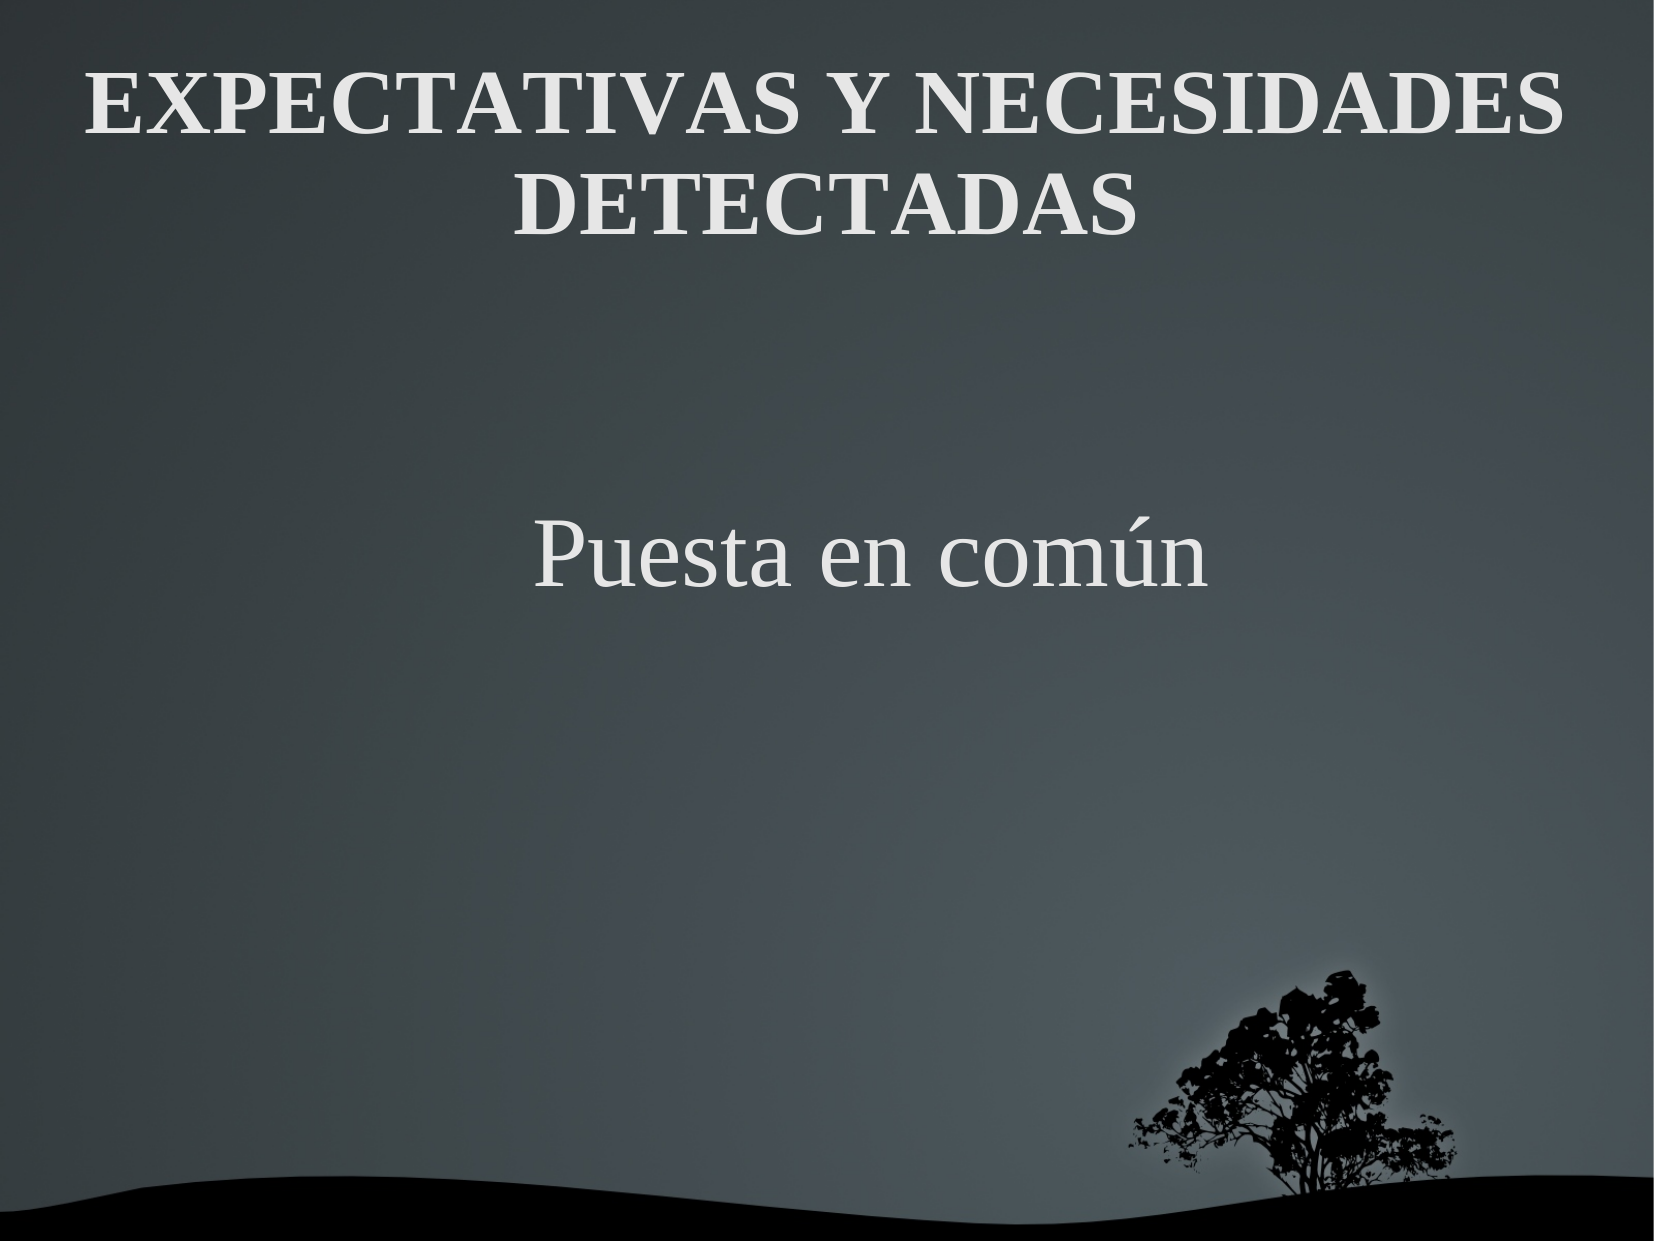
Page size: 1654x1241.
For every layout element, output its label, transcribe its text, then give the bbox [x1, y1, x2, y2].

list Puesta en común [82, 290, 1571, 1094]
picture [0, 0, 1654, 1241]
title EXPECTATIVAS Y NECESIDADES DETECTADAS [82, 51, 1571, 255]
